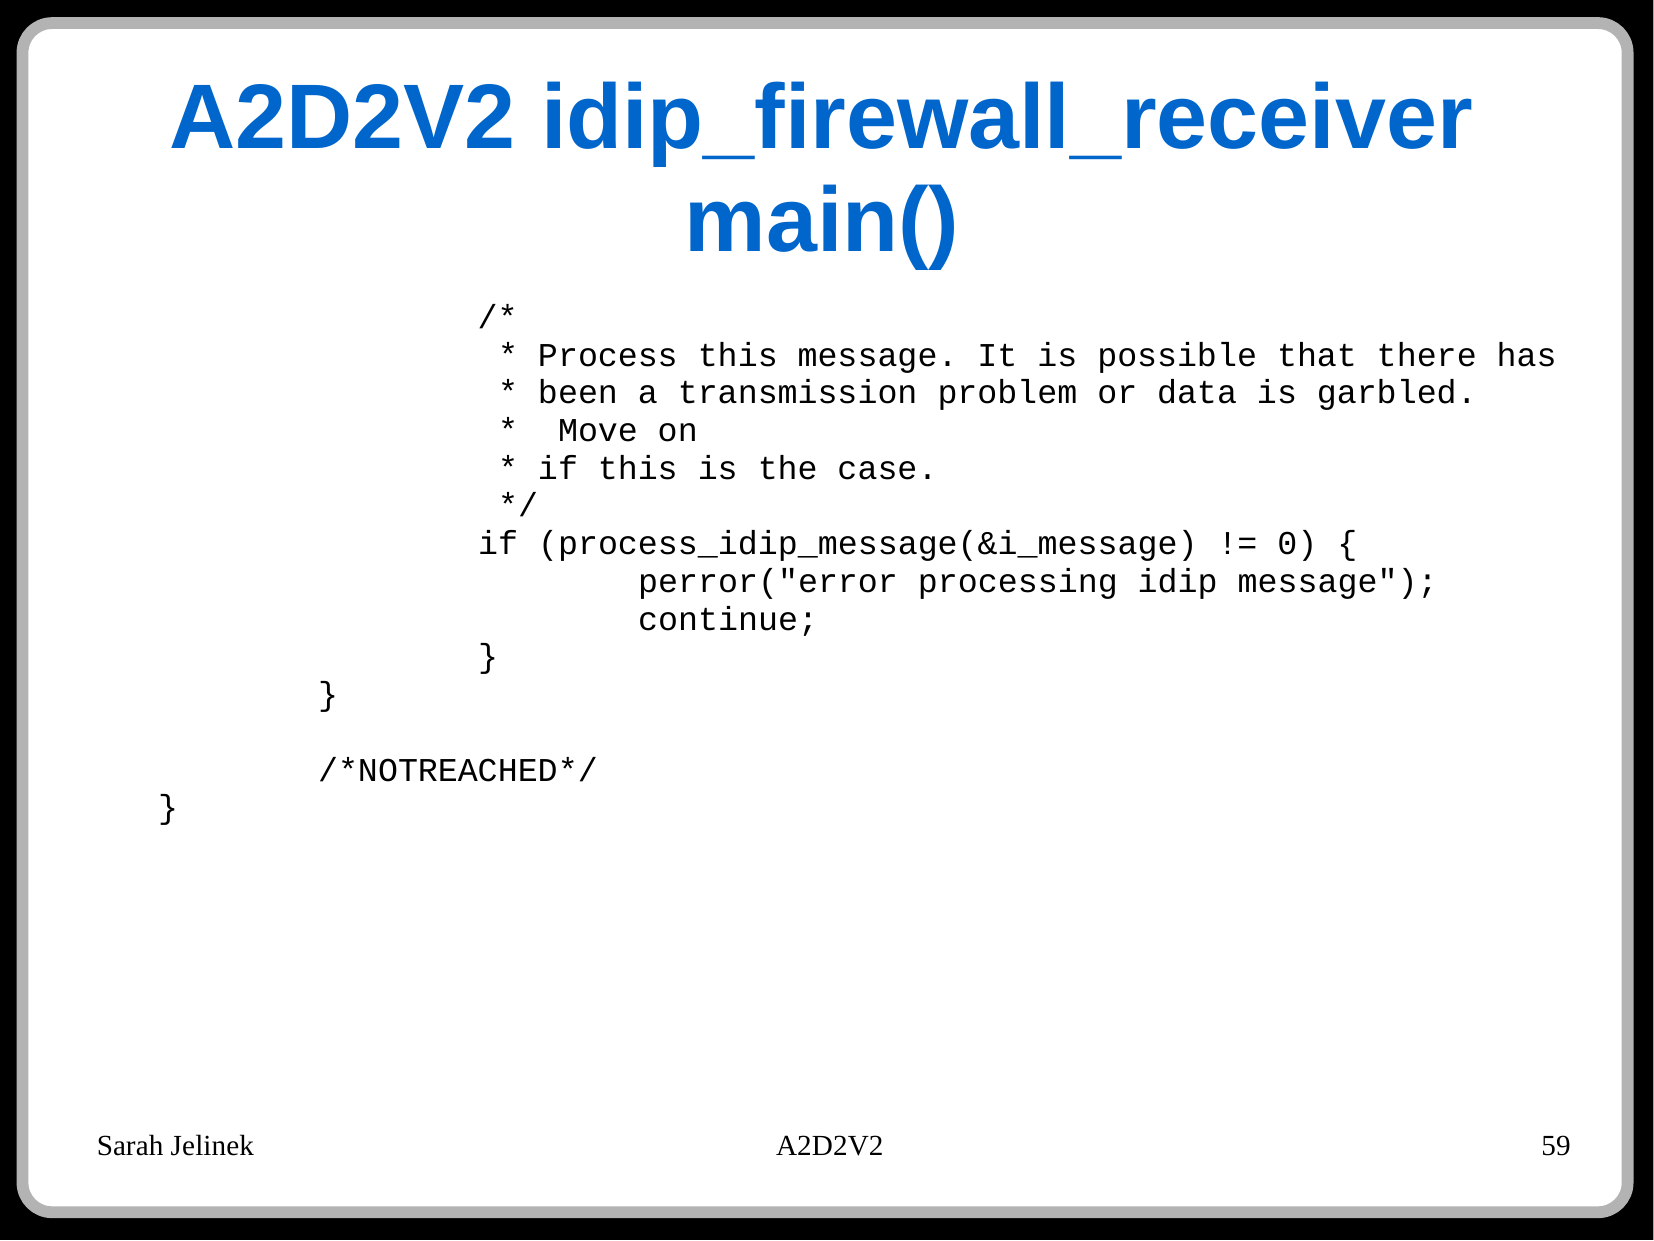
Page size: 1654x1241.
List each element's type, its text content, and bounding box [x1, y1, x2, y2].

list /* * Process this message. It is possible that there has * been a transmission problem or data is garbled. * Move on * if this is the case. */ if (process_idip_message(&i_message) != 0) { perror("error processing idip message"); continue; } } /*NOTREACHED*/ } [140, 300, 1562, 1118]
title A2D2V2 idip_firewall_receiver main() [67, 64, 1577, 272]
